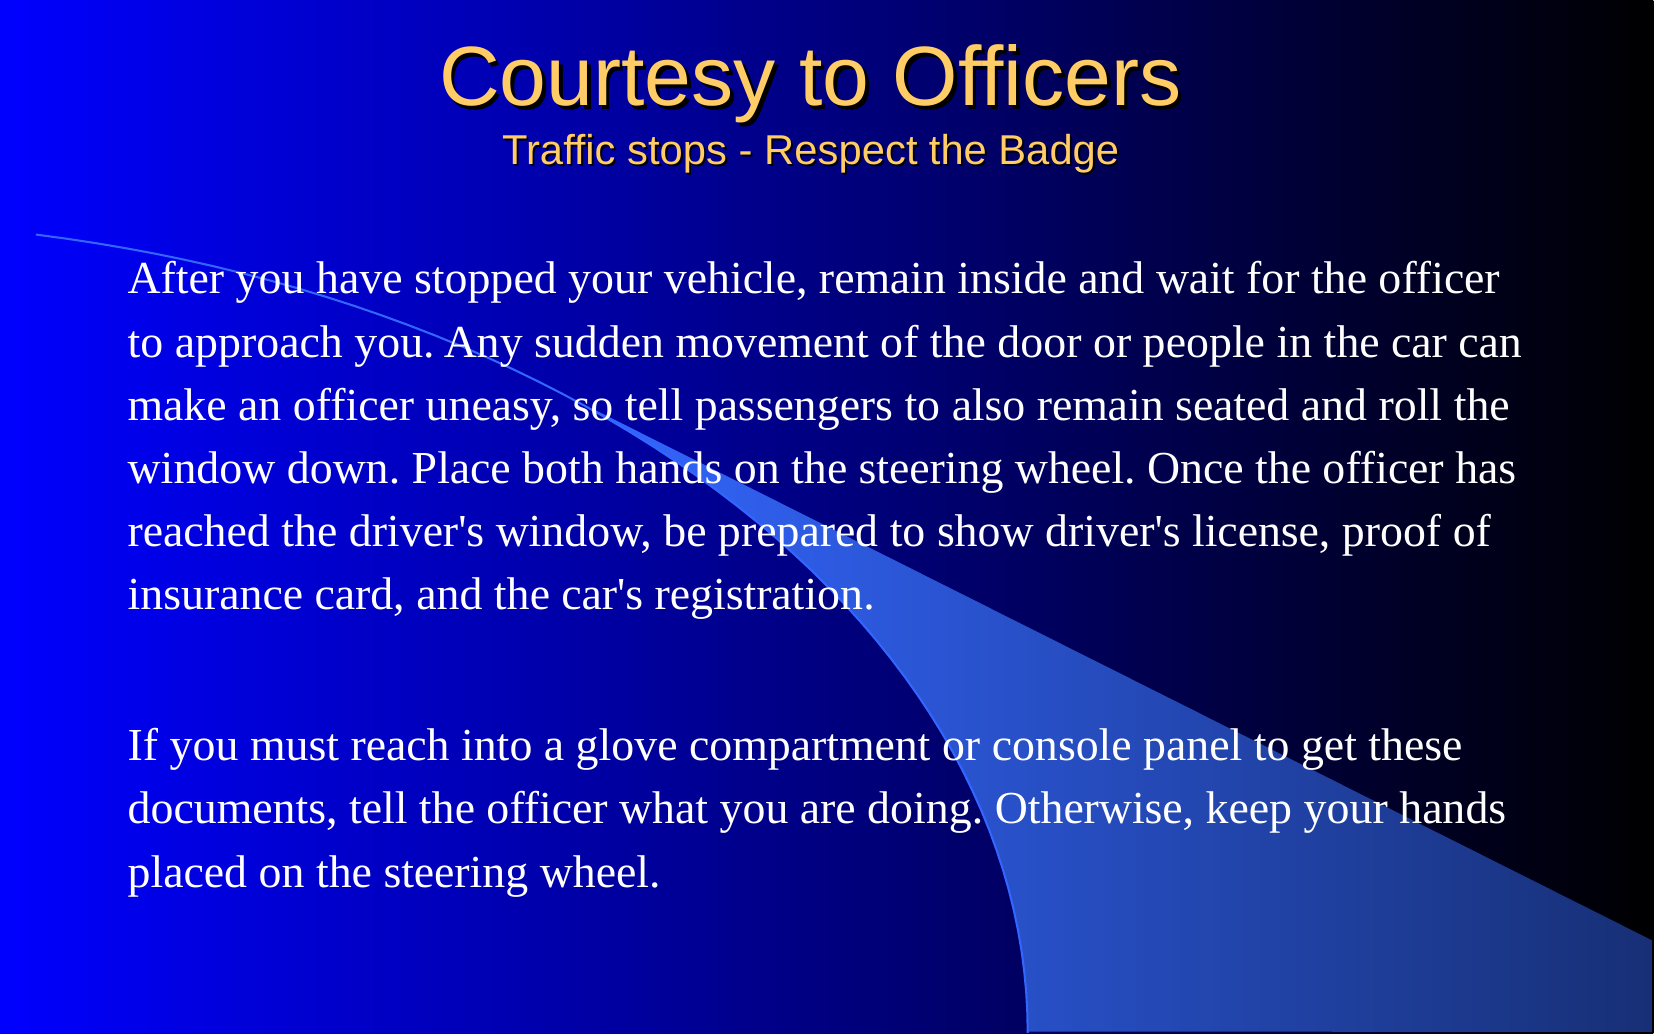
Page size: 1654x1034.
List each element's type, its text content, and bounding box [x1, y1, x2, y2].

list After you have stopped your vehicle, remain inside and wait for the officer to approach you. Any sudden movement of the door or people in the car can make an officer uneasy, so tell passengers to also remain seated and roll the window down. Place both hands on the steering wheel. Once the officer has reached the driver's window, be prepared to show driver's license, proof of insurance card, and the car's registration. If you must reach into a glove compartment or console panel to get these documents, tell the officer what you are doing. Otherwise, keep your hands placed on the steering wheel. [76, 240, 1531, 946]
title Courtesy to Officers Traffic stops - Respect the Badge [108, 13, 1513, 181]
